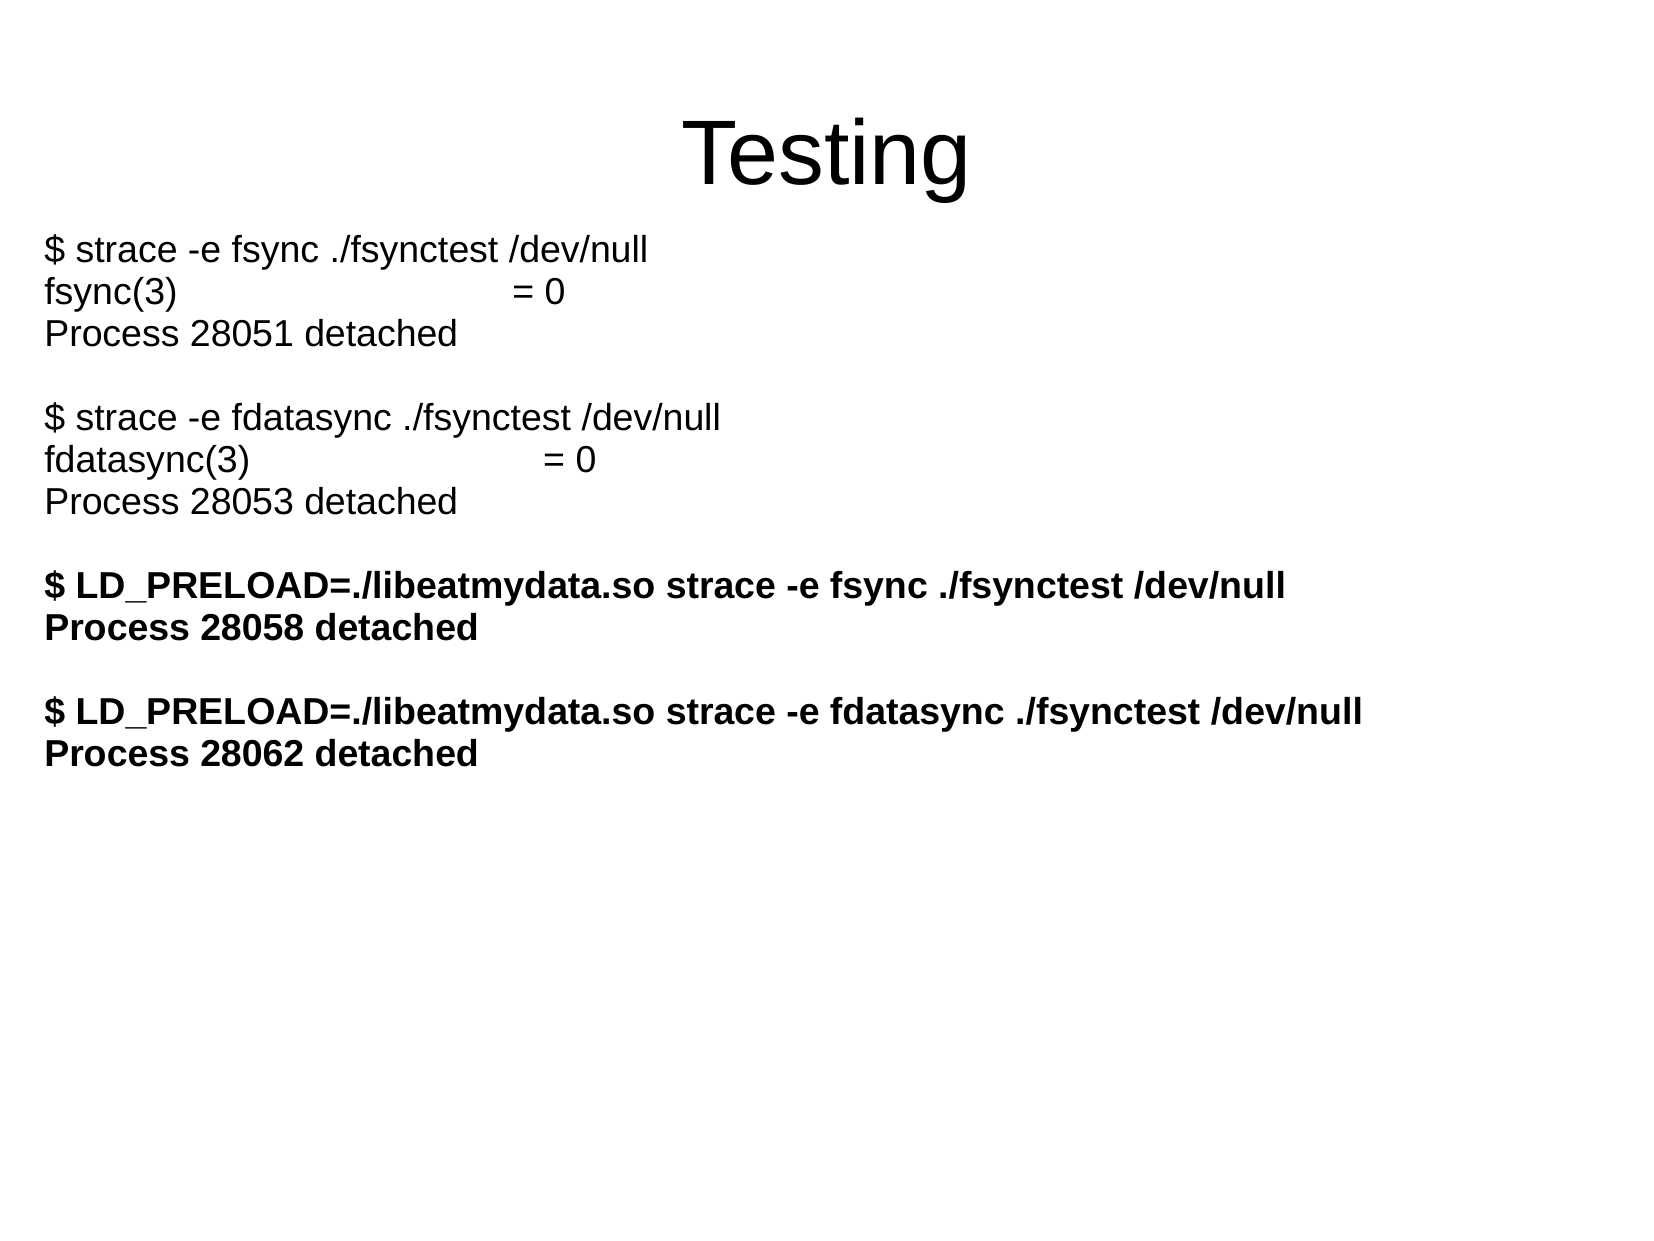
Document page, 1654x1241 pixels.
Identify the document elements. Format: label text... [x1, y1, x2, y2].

title Testing [82, 56, 1571, 221]
text_box $ strace -e fsync ./fsynctest /dev/null fsync(3) = 0 Process 28051 detached $ strace -e fdatasync ./fsynctest /dev/null fdatasync(3) = 0 Process 28053 detached $ LD_PRELOAD=./libeatmydata.so strace -e fsync ./fsynctest /dev/null Process 28058 detached $ LD_PRELOAD=./libeatmydata.so strace -e fdatasync ./fsynctest /dev/null Process 28062 detached [29, 221, 1625, 1152]
